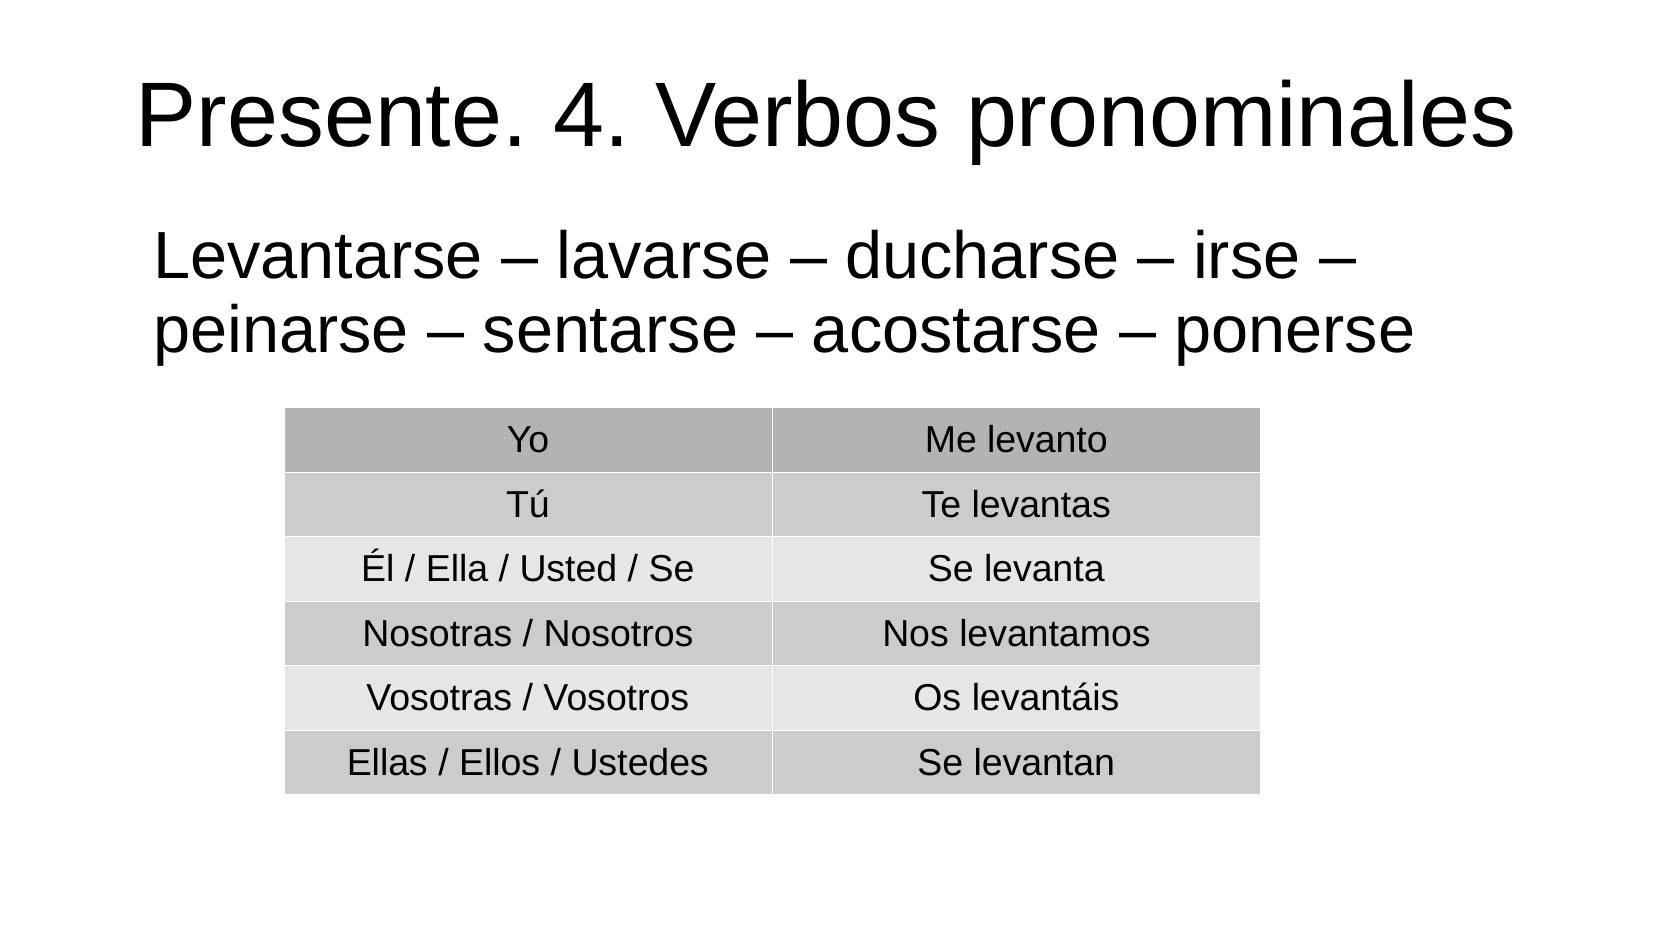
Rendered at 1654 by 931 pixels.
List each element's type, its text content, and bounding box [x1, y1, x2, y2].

table_cell Te levantas [773, 473, 1260, 536]
table_cell Vosotras / Vosotros [285, 666, 772, 730]
table_cell Nosotras / Nosotros [285, 602, 772, 665]
table_cell Ellas / Ellos / Ustedes [285, 731, 772, 794]
table_cell Él / Ella / Usted / Se [285, 537, 772, 601]
table_cell Se levanta [773, 537, 1260, 601]
table_cell Se levantan [773, 731, 1260, 794]
table_header Yo [285, 408, 772, 472]
list Levantarse – lavarse – ducharse – irse – peinarse – sentarse – acostarse – ponerse [82, 217, 1571, 378]
table_cell Os levantáis [773, 666, 1260, 730]
table_header Me levanto [773, 408, 1260, 472]
table_cell Tú [285, 473, 772, 536]
title Presente. 4. Verbos pronominales [82, 37, 1571, 193]
table_cell Nos levantamos [773, 602, 1260, 665]
